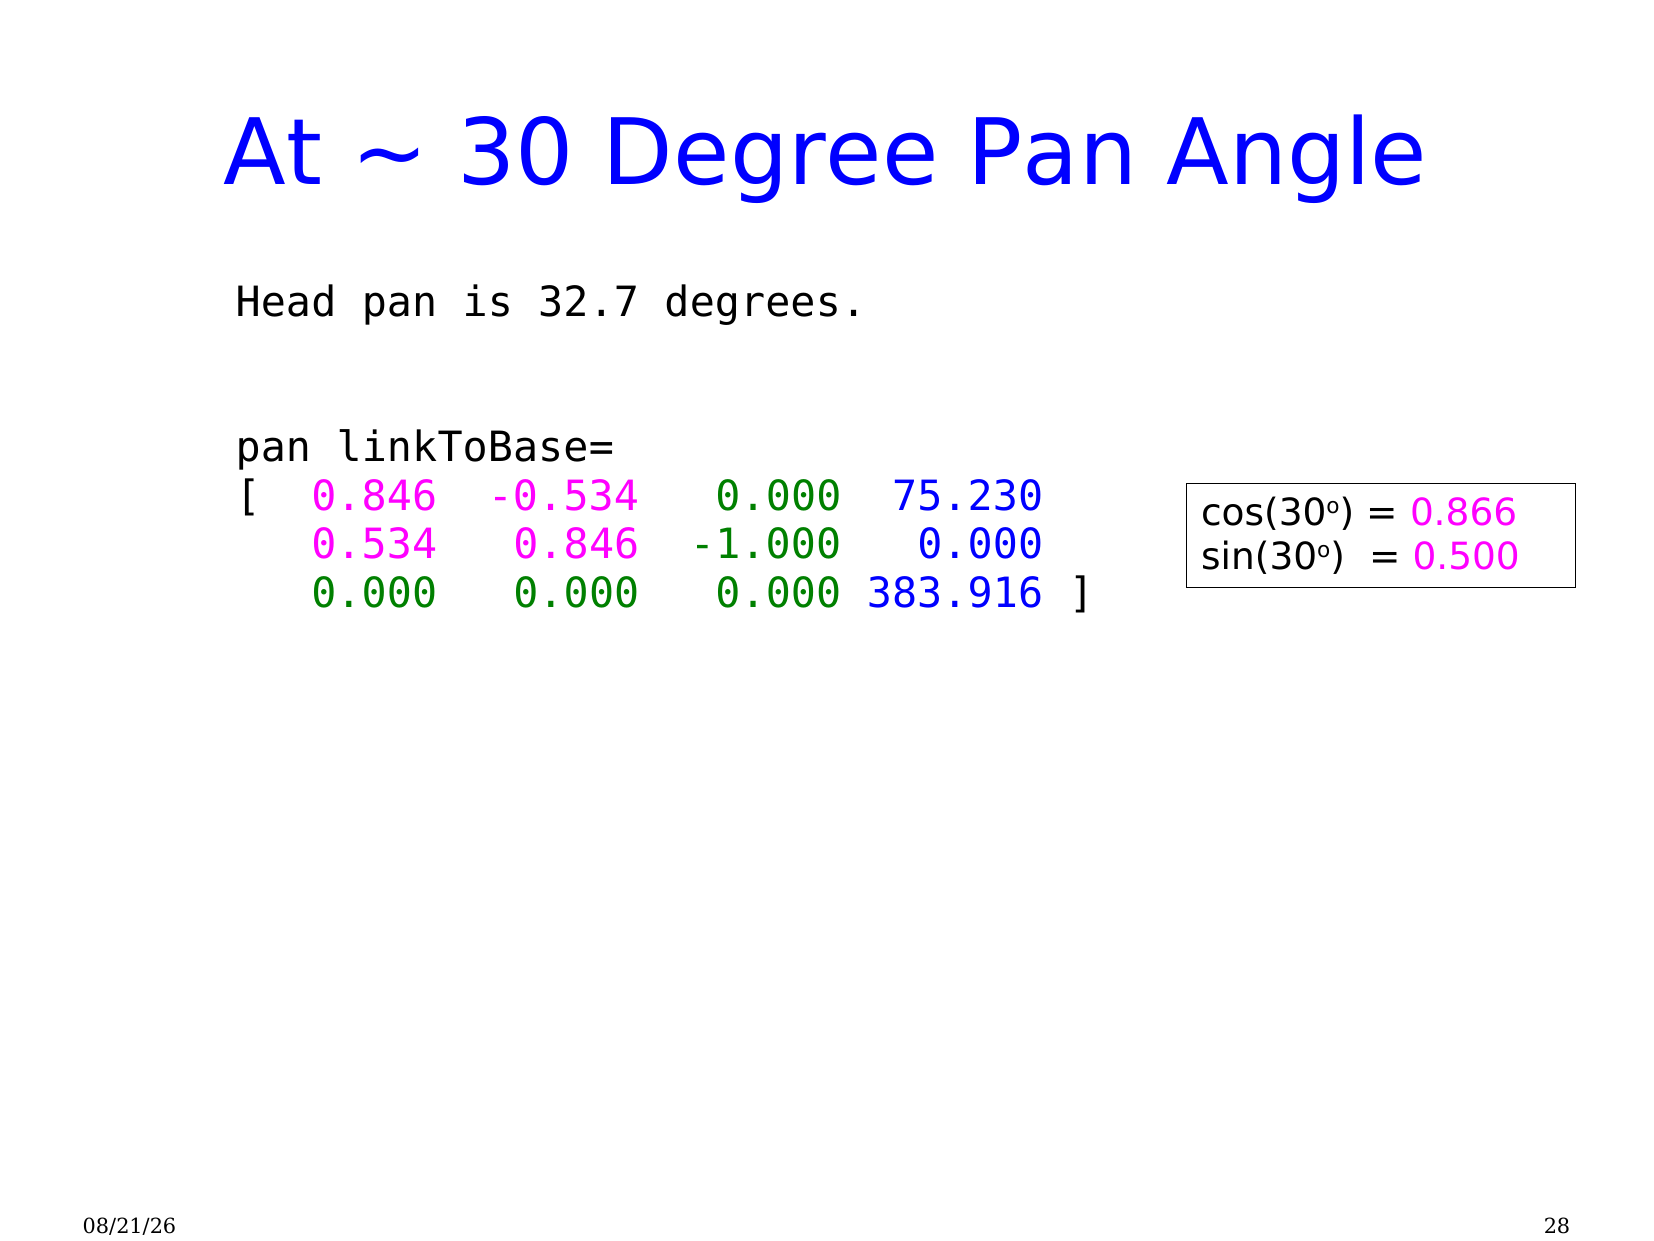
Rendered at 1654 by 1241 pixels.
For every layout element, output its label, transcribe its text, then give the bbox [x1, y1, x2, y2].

title At ~ 30 Degree Pan Angle [82, 49, 1571, 257]
text_box cos(30o) = 0.866 sin(30o) = 0.500 [1186, 483, 1576, 588]
text_box Head pan is 32.7 degrees. pan linkToBase= [ 0.846 -0.534 0.000 75.230 0.534 0.846 -1.000 0.000 0.000 0.000 0.000 383.916 ] [220, 270, 1131, 815]
